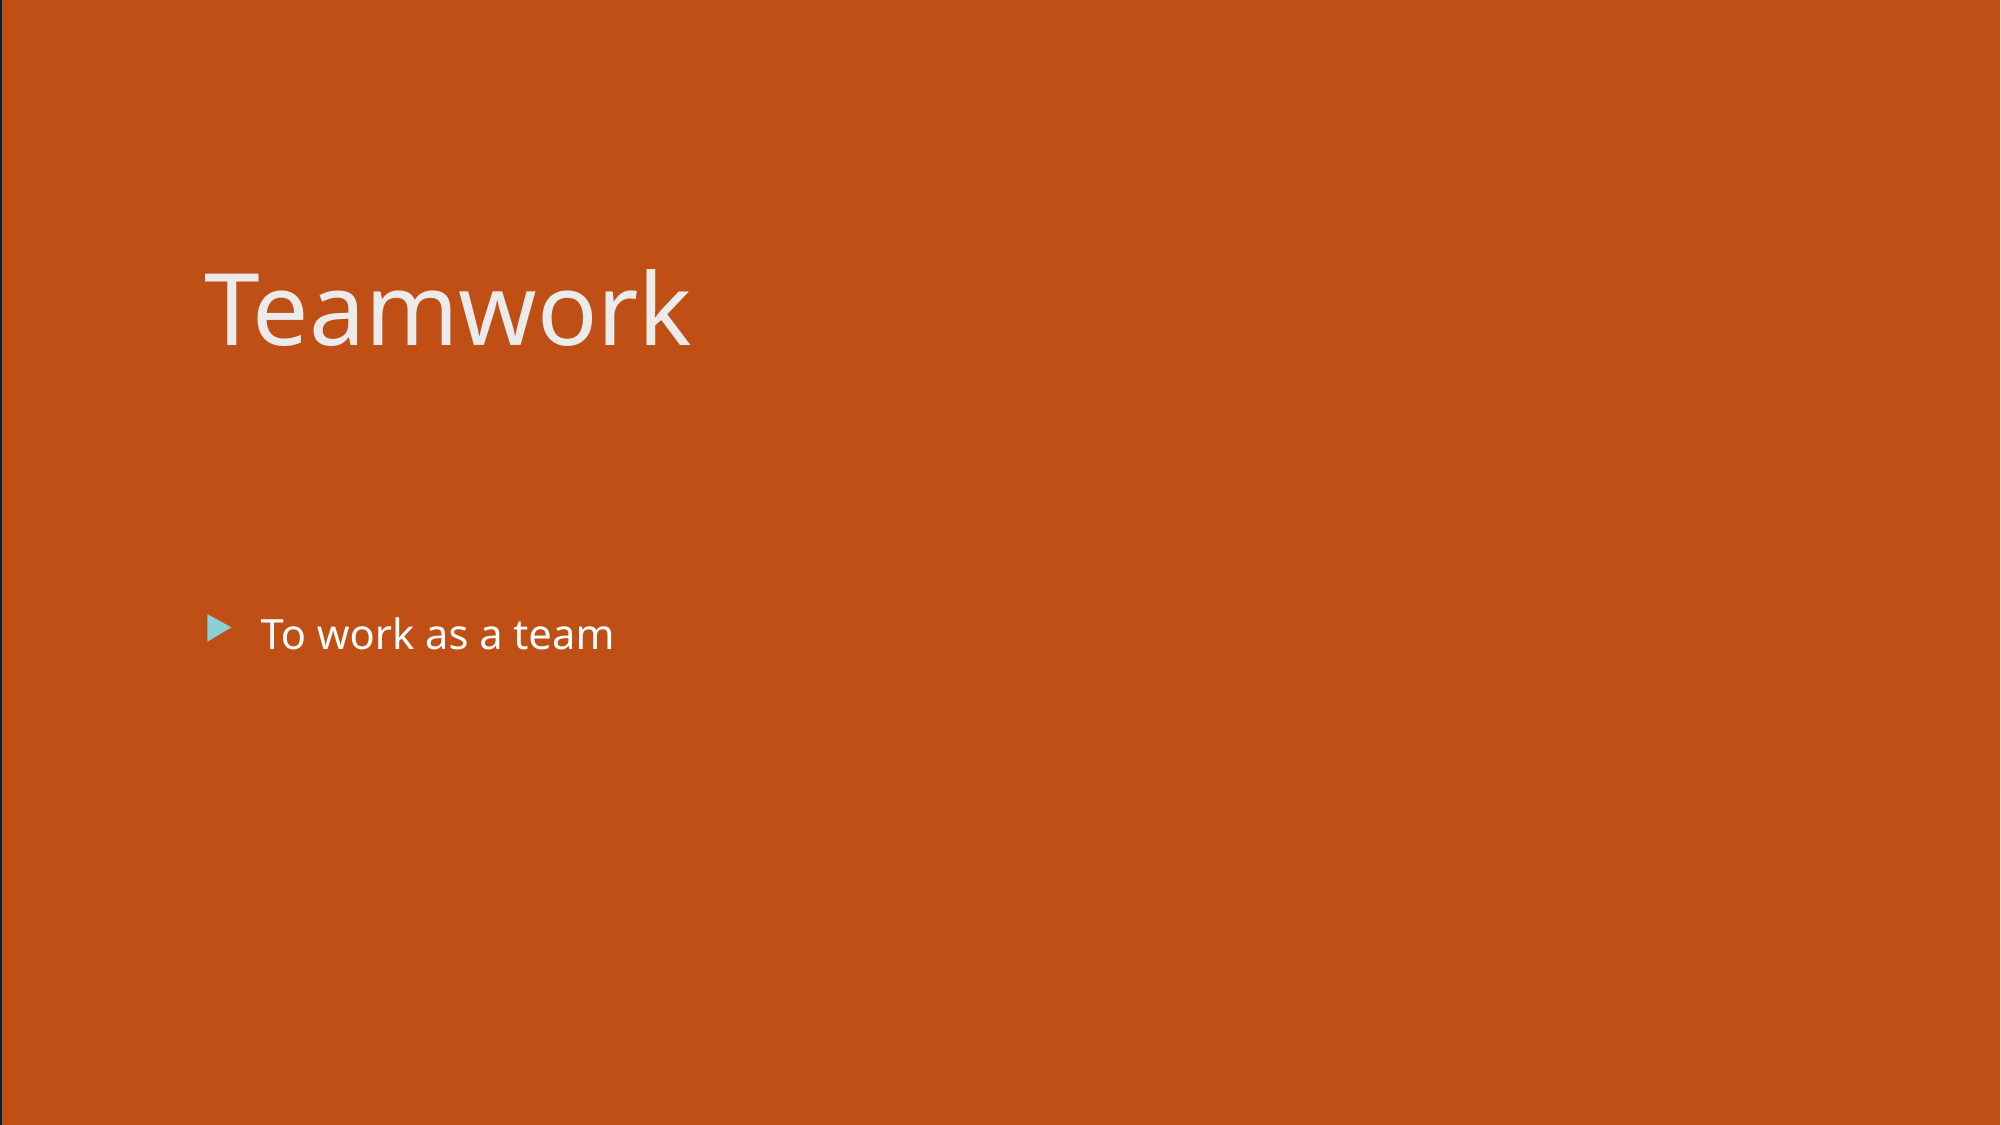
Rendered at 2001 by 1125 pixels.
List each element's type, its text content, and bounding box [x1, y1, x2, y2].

text_box [0, 0, 2000, 1125]
title Teamwork [189, 237, 1638, 563]
list To work as a team [189, 600, 1638, 988]
